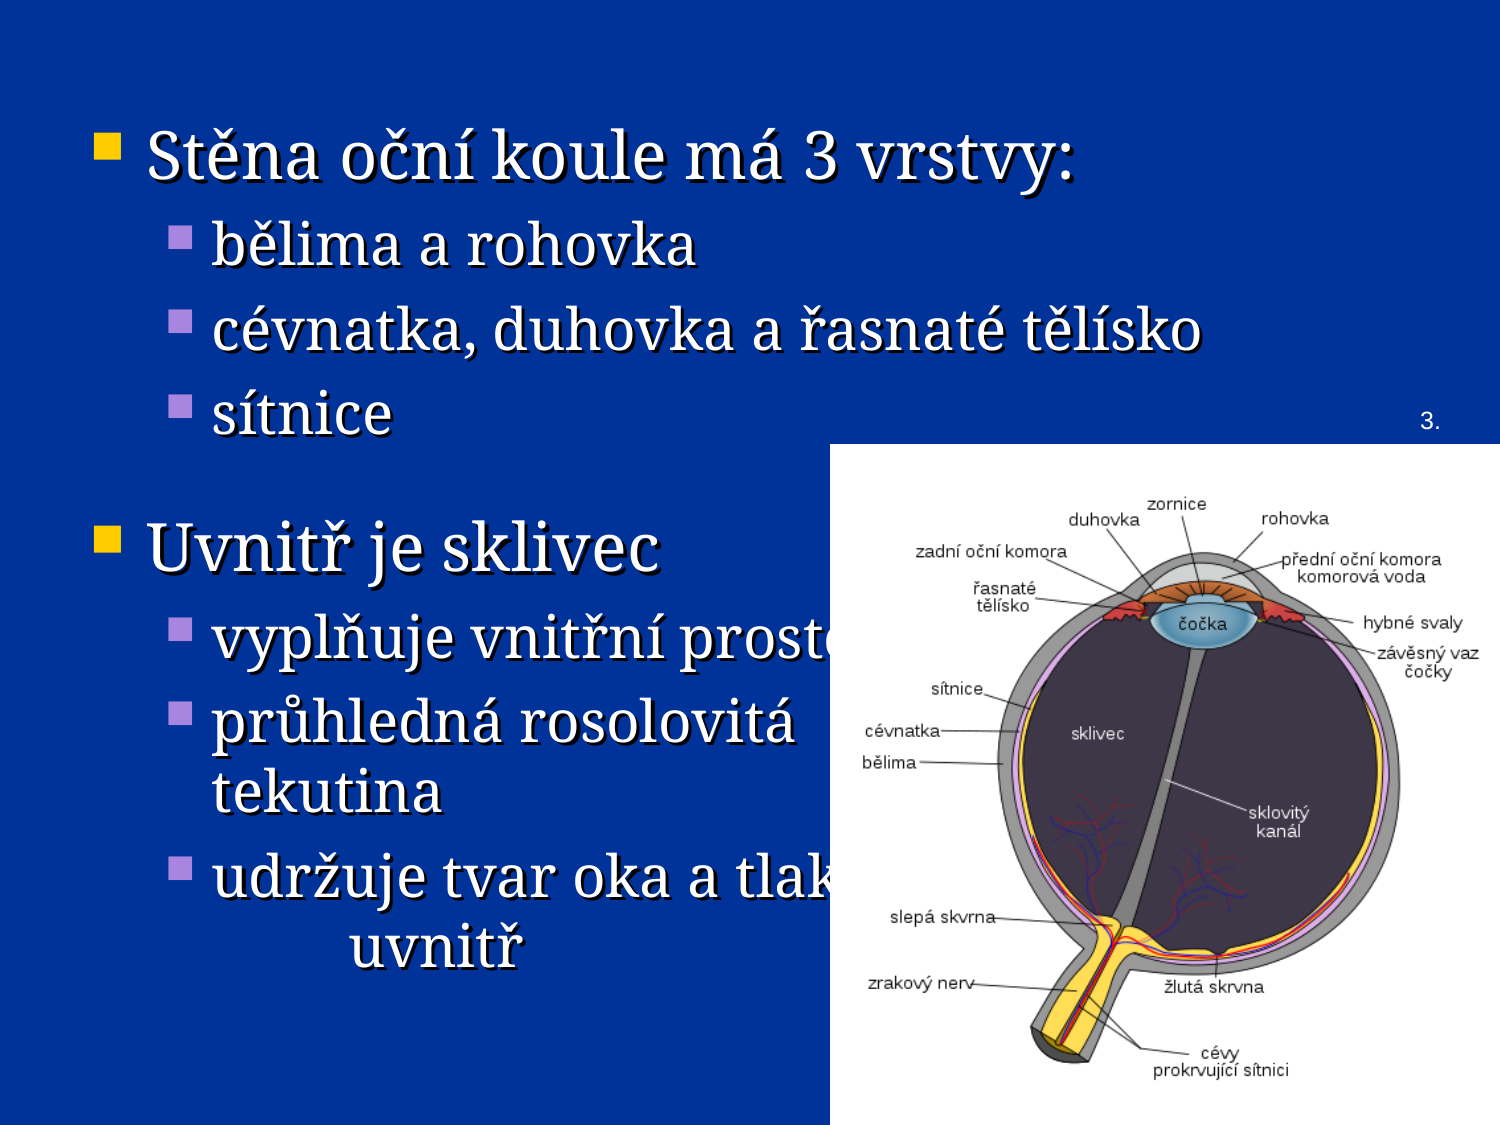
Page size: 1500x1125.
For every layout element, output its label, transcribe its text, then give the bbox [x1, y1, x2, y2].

list Stěna oční koule má 3 vrstvy: bělima a rohovka cévnatka, duhovka a řasnaté tělísko sítnice Uvnitř je sklivec vyplňuje vnitřní prostor průhledná rosolovitá tekutina udržuje tvar oka a tlak uvnitř [75, 105, 1426, 1071]
picture [829, 444, 1500, 1125]
text_box 3. [1405, 397, 1500, 443]
